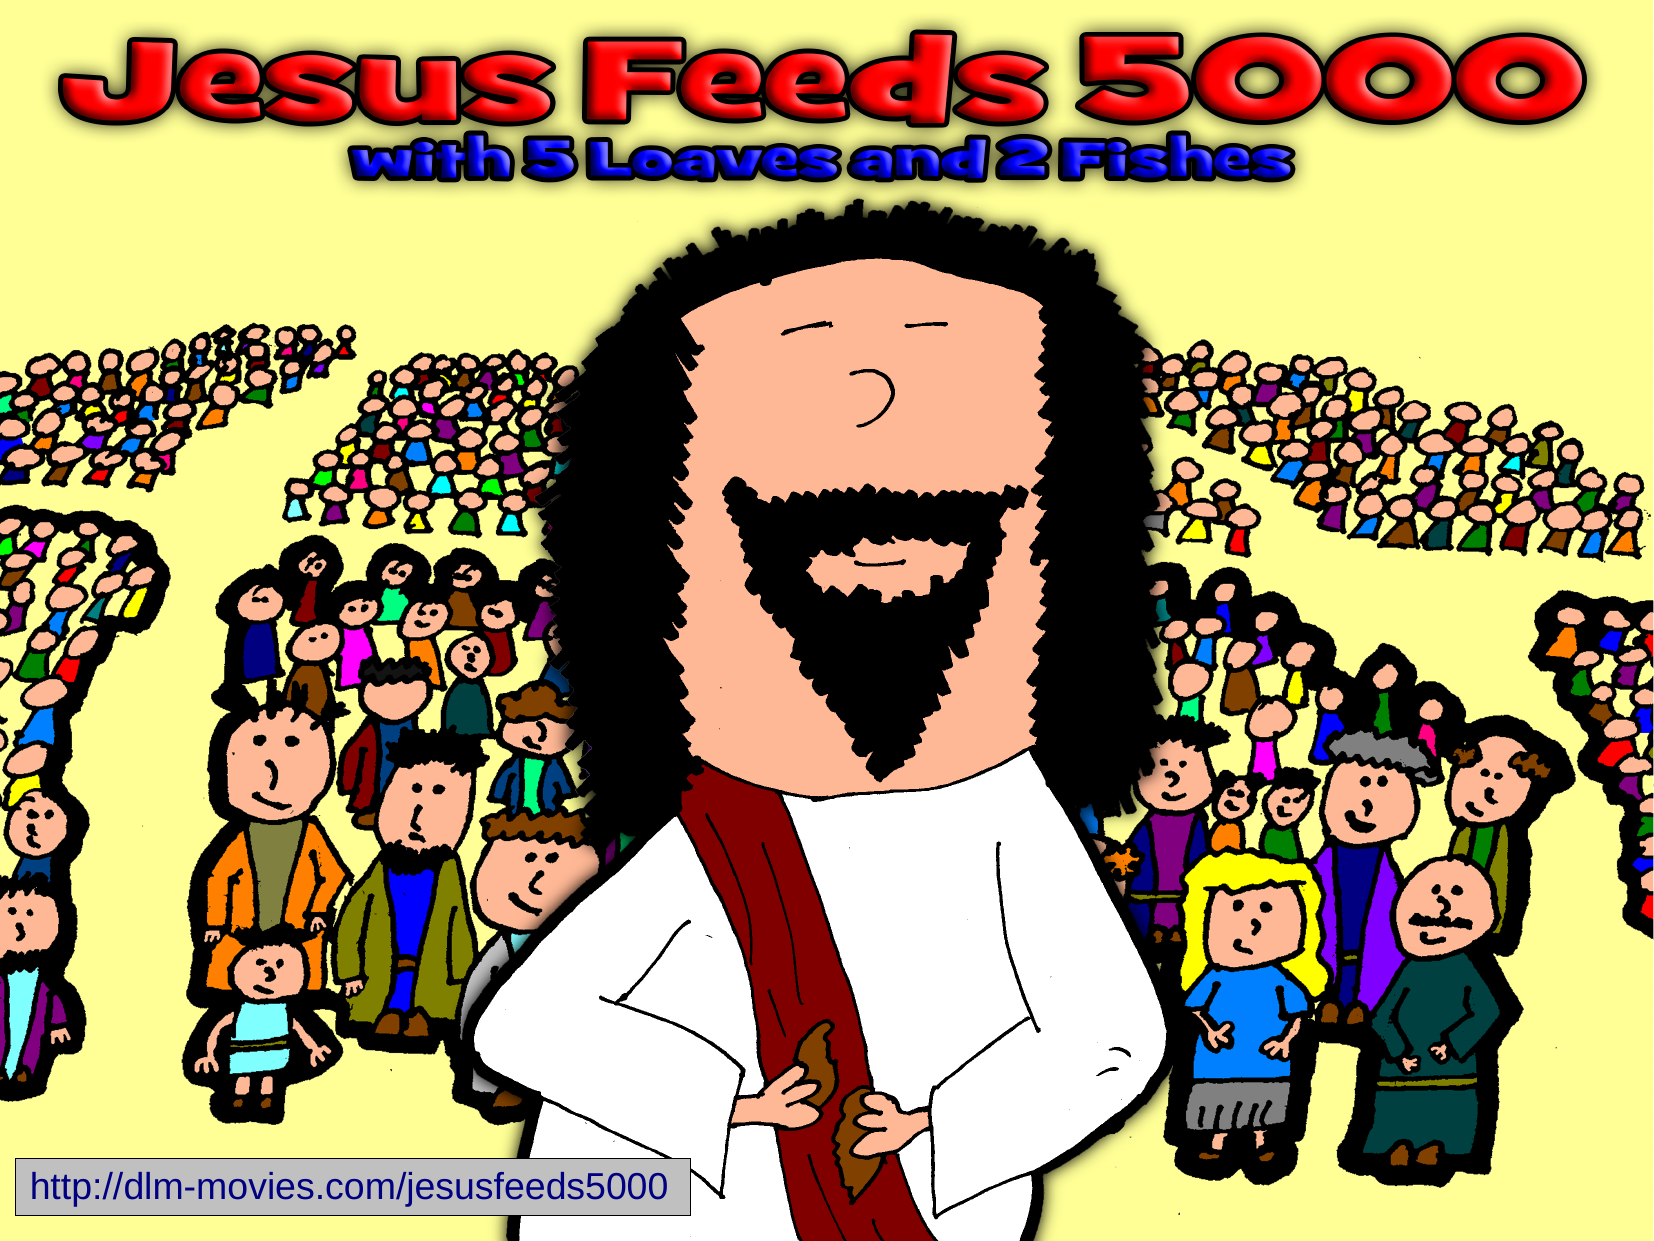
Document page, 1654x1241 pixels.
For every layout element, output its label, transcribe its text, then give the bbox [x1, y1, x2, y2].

picture [0, 0, 1654, 1241]
text_box http://dlm-movies.com/jesusfeeds5000 [15, 1158, 691, 1216]
